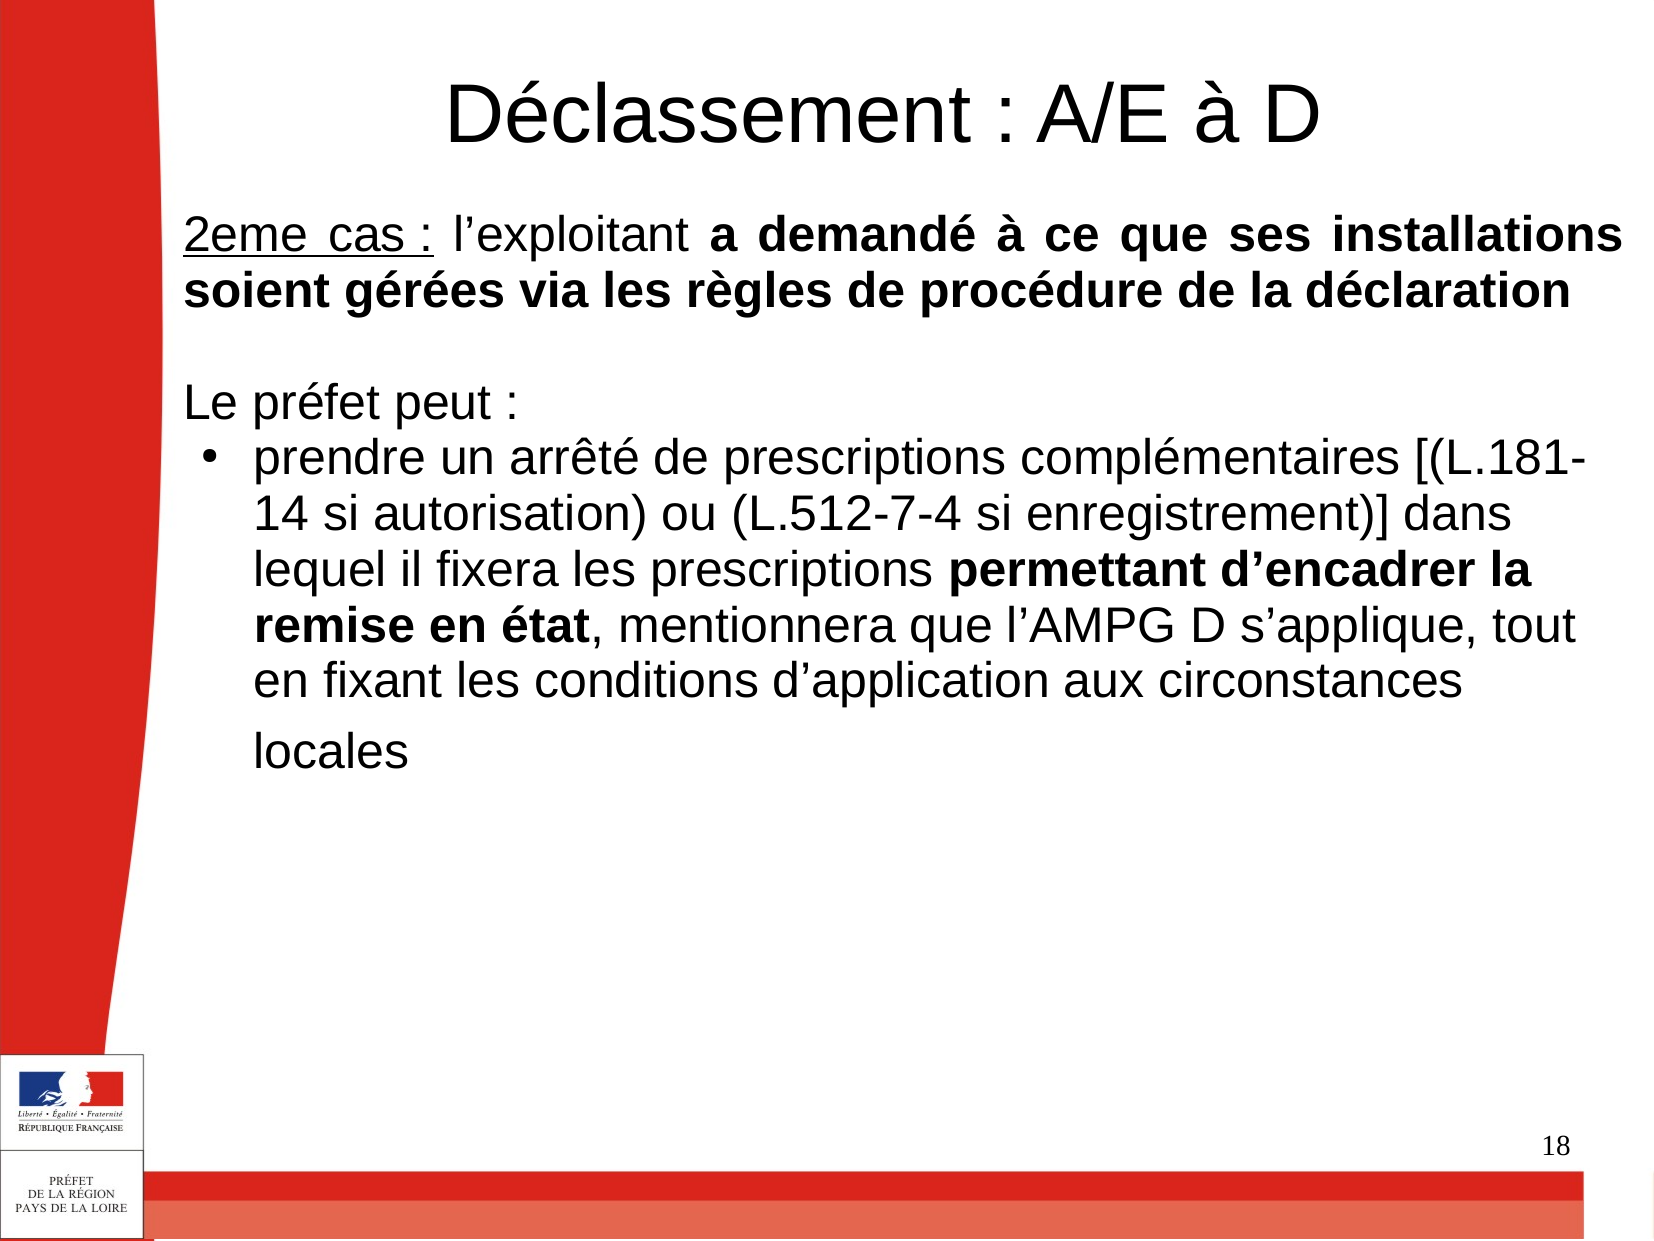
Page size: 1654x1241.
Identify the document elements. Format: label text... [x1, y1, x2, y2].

list 2eme cas : l’exploitant a demandé à ce que ses installations soient gérées via les règles de procédure de la déclaration Le préfet peut : prendre un arrêté de prescriptions complémentaires [(L.181-14 si autorisation) ou (L.512-7-4 si enregistrement)] dans lequel il fixera les prescriptions permettant d’encadrer la remise en état, mentionnera que l’AMPG D s’applique, tout en fixant les conditions d’application aux circonstances locales [183, 206, 1625, 1093]
title Déclassement : A/E à D [165, 7, 1654, 214]
picture [0, 0, 1654, 1241]
